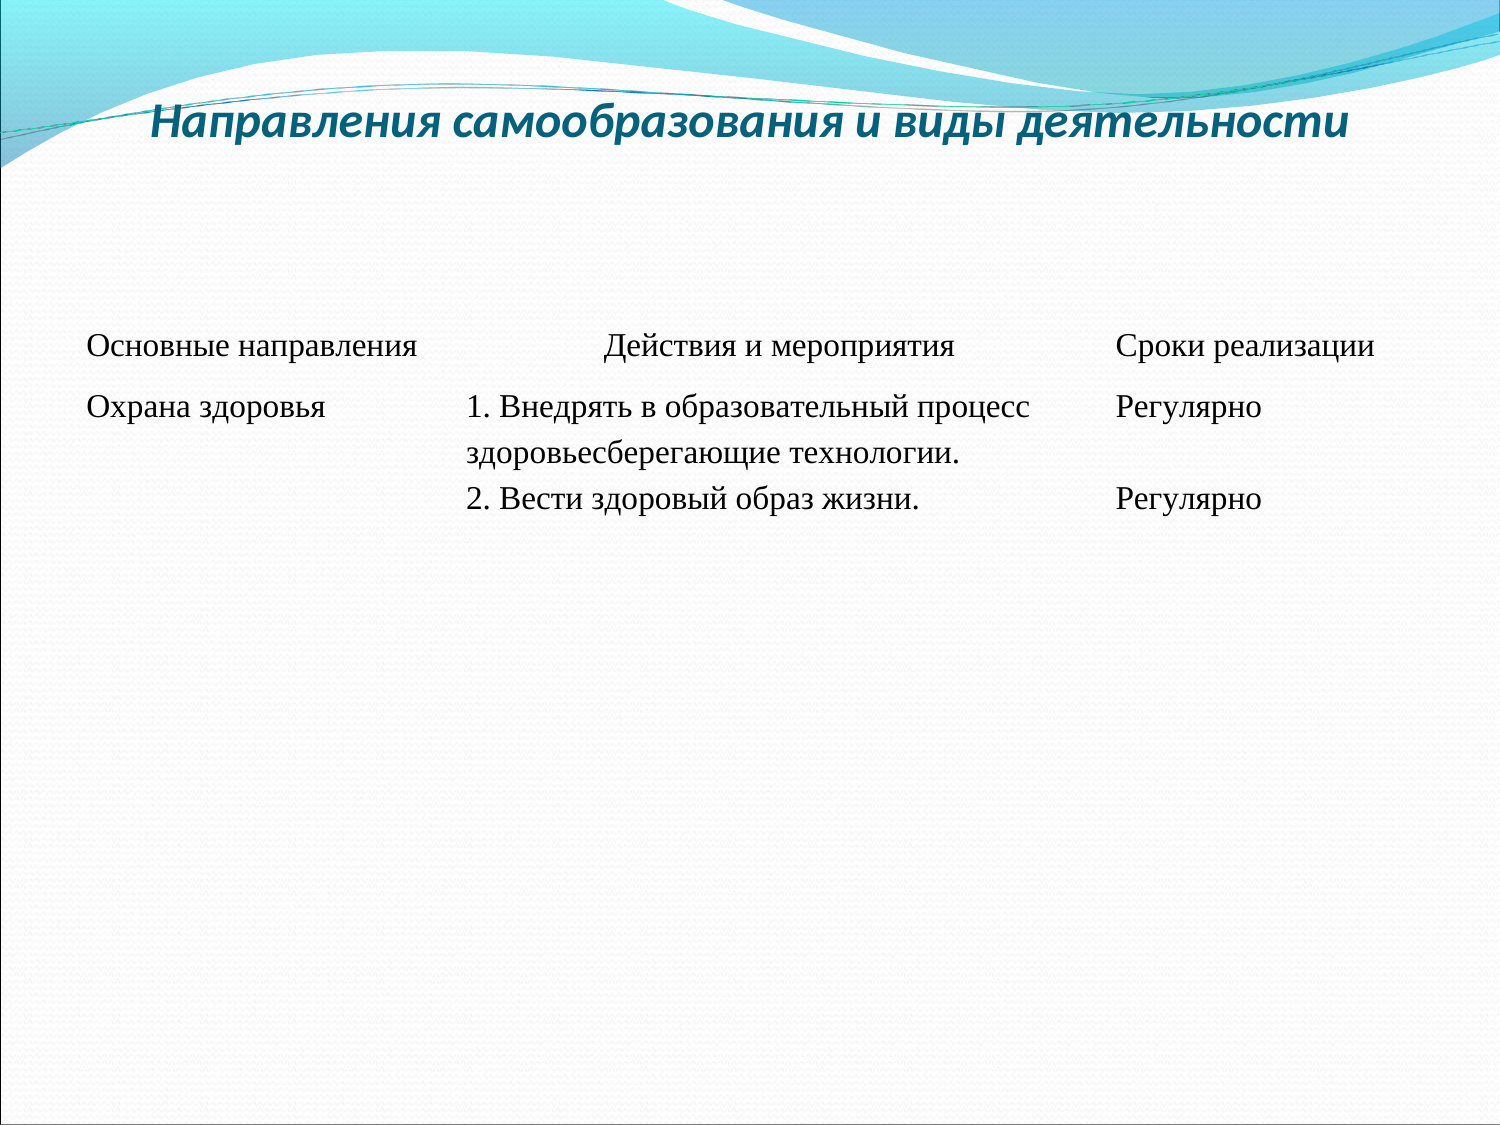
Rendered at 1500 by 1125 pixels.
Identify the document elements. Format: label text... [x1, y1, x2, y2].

table_header Основные направления [75, 317, 455, 378]
table_header Сроки реализации [1104, 317, 1425, 378]
picture [0, 0, 1500, 1125]
table_header Действия и мероприятия [455, 317, 1104, 378]
table_cell Охрана здоровья [75, 378, 455, 516]
table_cell 1. Внедрять в образовательный процесс здоровьесберегающие технологии. 2. Вести здоровый образ жизни. [455, 378, 1104, 516]
title Направления самообразования и виды деятельности [75, 20, 1426, 208]
table_cell Регулярно Регулярно [1104, 378, 1425, 516]
